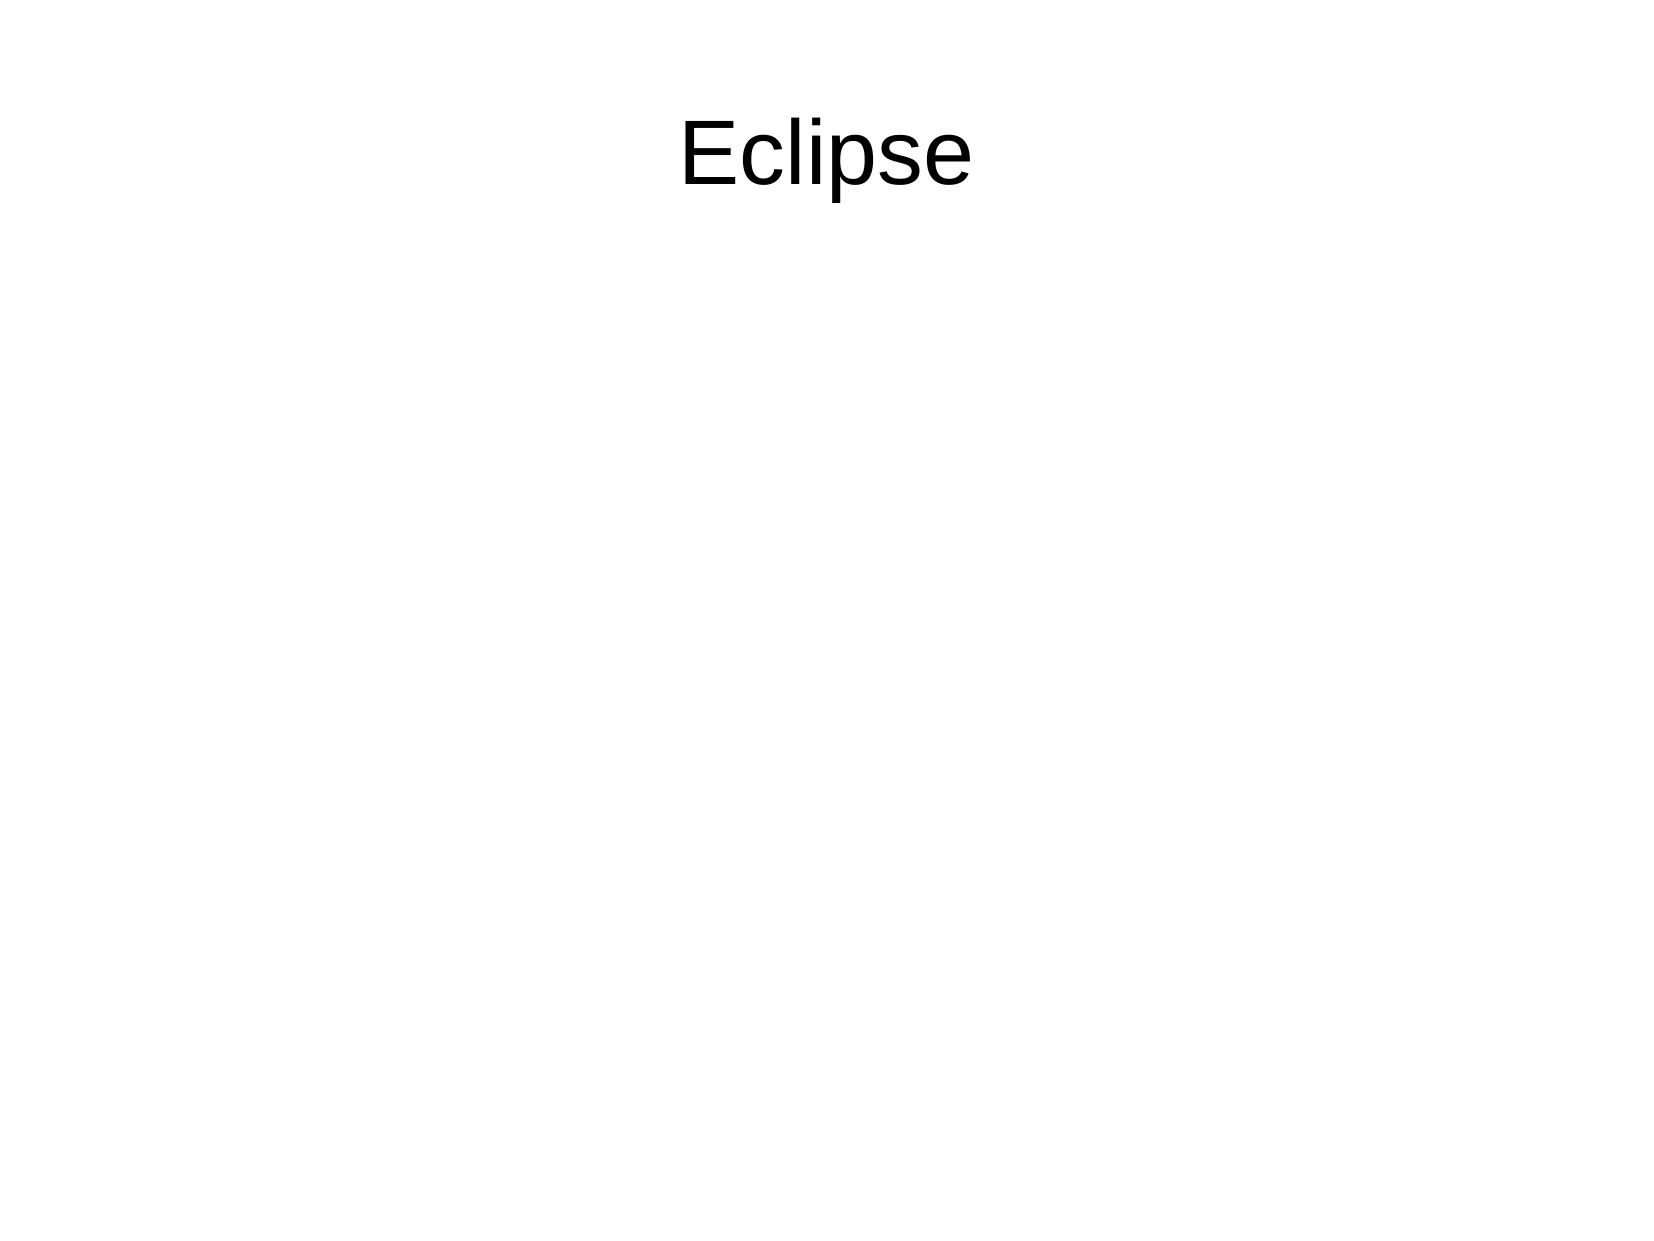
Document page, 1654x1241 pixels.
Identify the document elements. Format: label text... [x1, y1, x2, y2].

title Eclipse [82, 49, 1571, 257]
